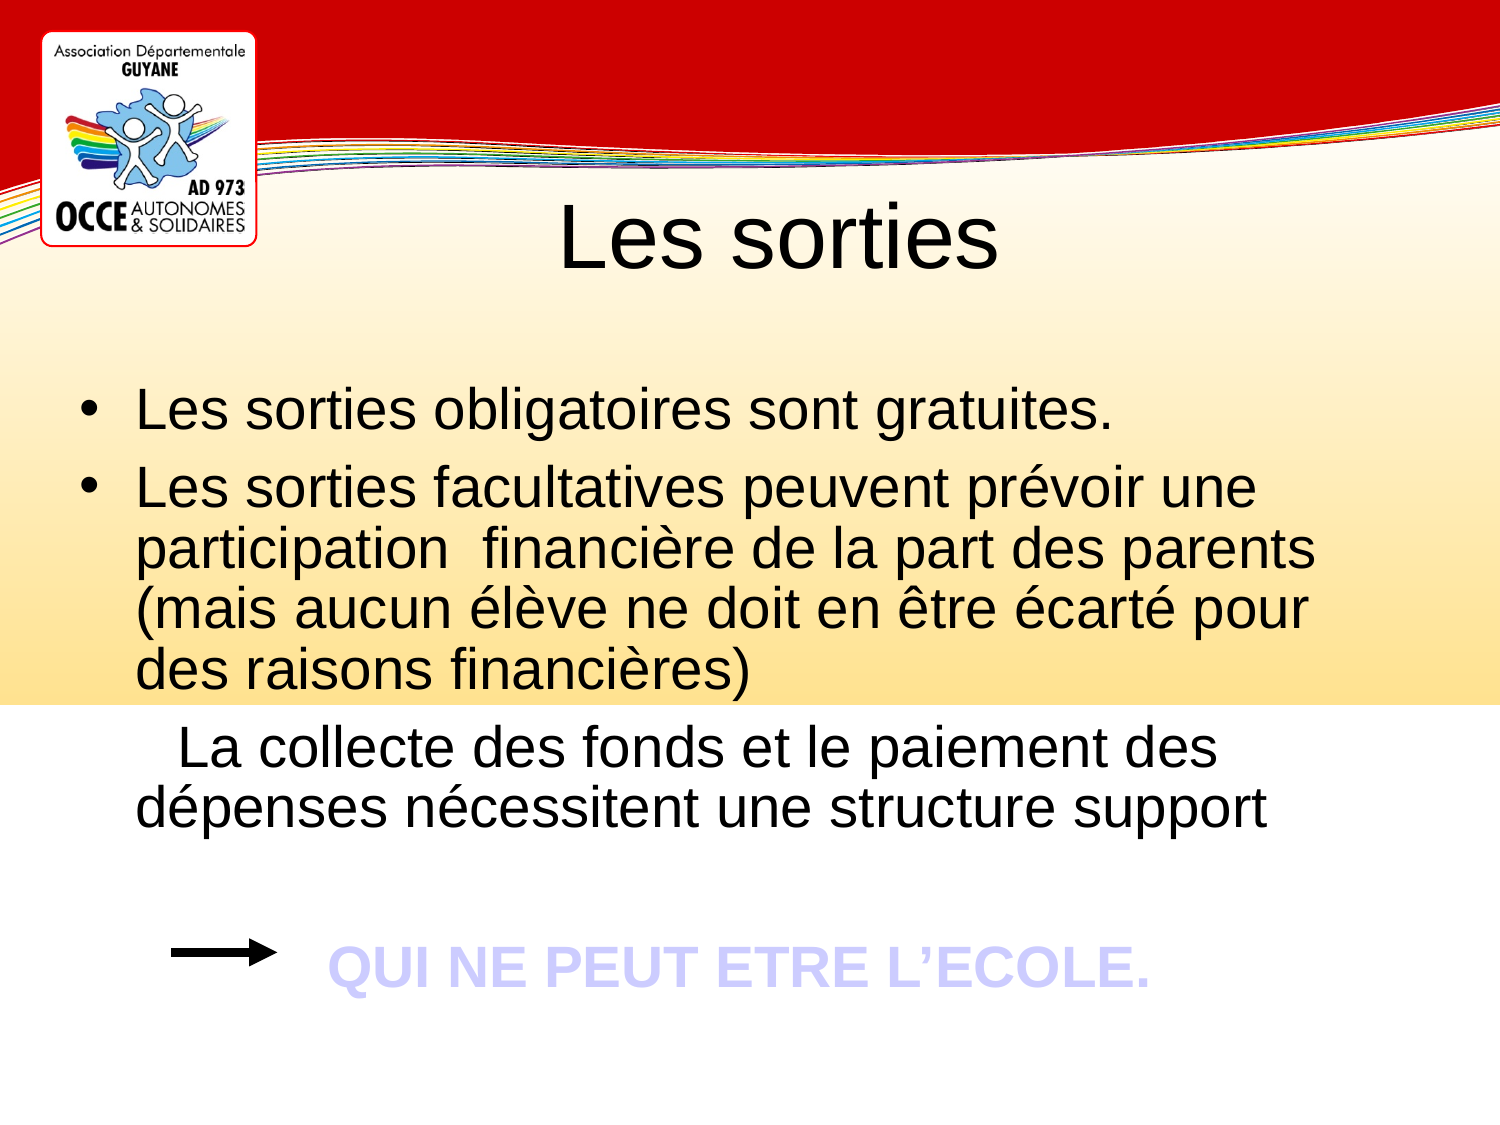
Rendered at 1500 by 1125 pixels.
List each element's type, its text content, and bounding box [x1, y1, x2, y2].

title Les sorties [383, 184, 1176, 351]
list Les sorties obligatoires sont gratuites. Les sorties facultatives peuvent prévoir une participation financière de la part des parents (mais aucun élève ne doit en être écarté pour des raisons financières) La collecte des fonds et le paiement des dépenses nécessitent une structure support QUI NE PEUT ETRE L’ECOLE. [64, 373, 1415, 1047]
picture [54, 44, 245, 234]
